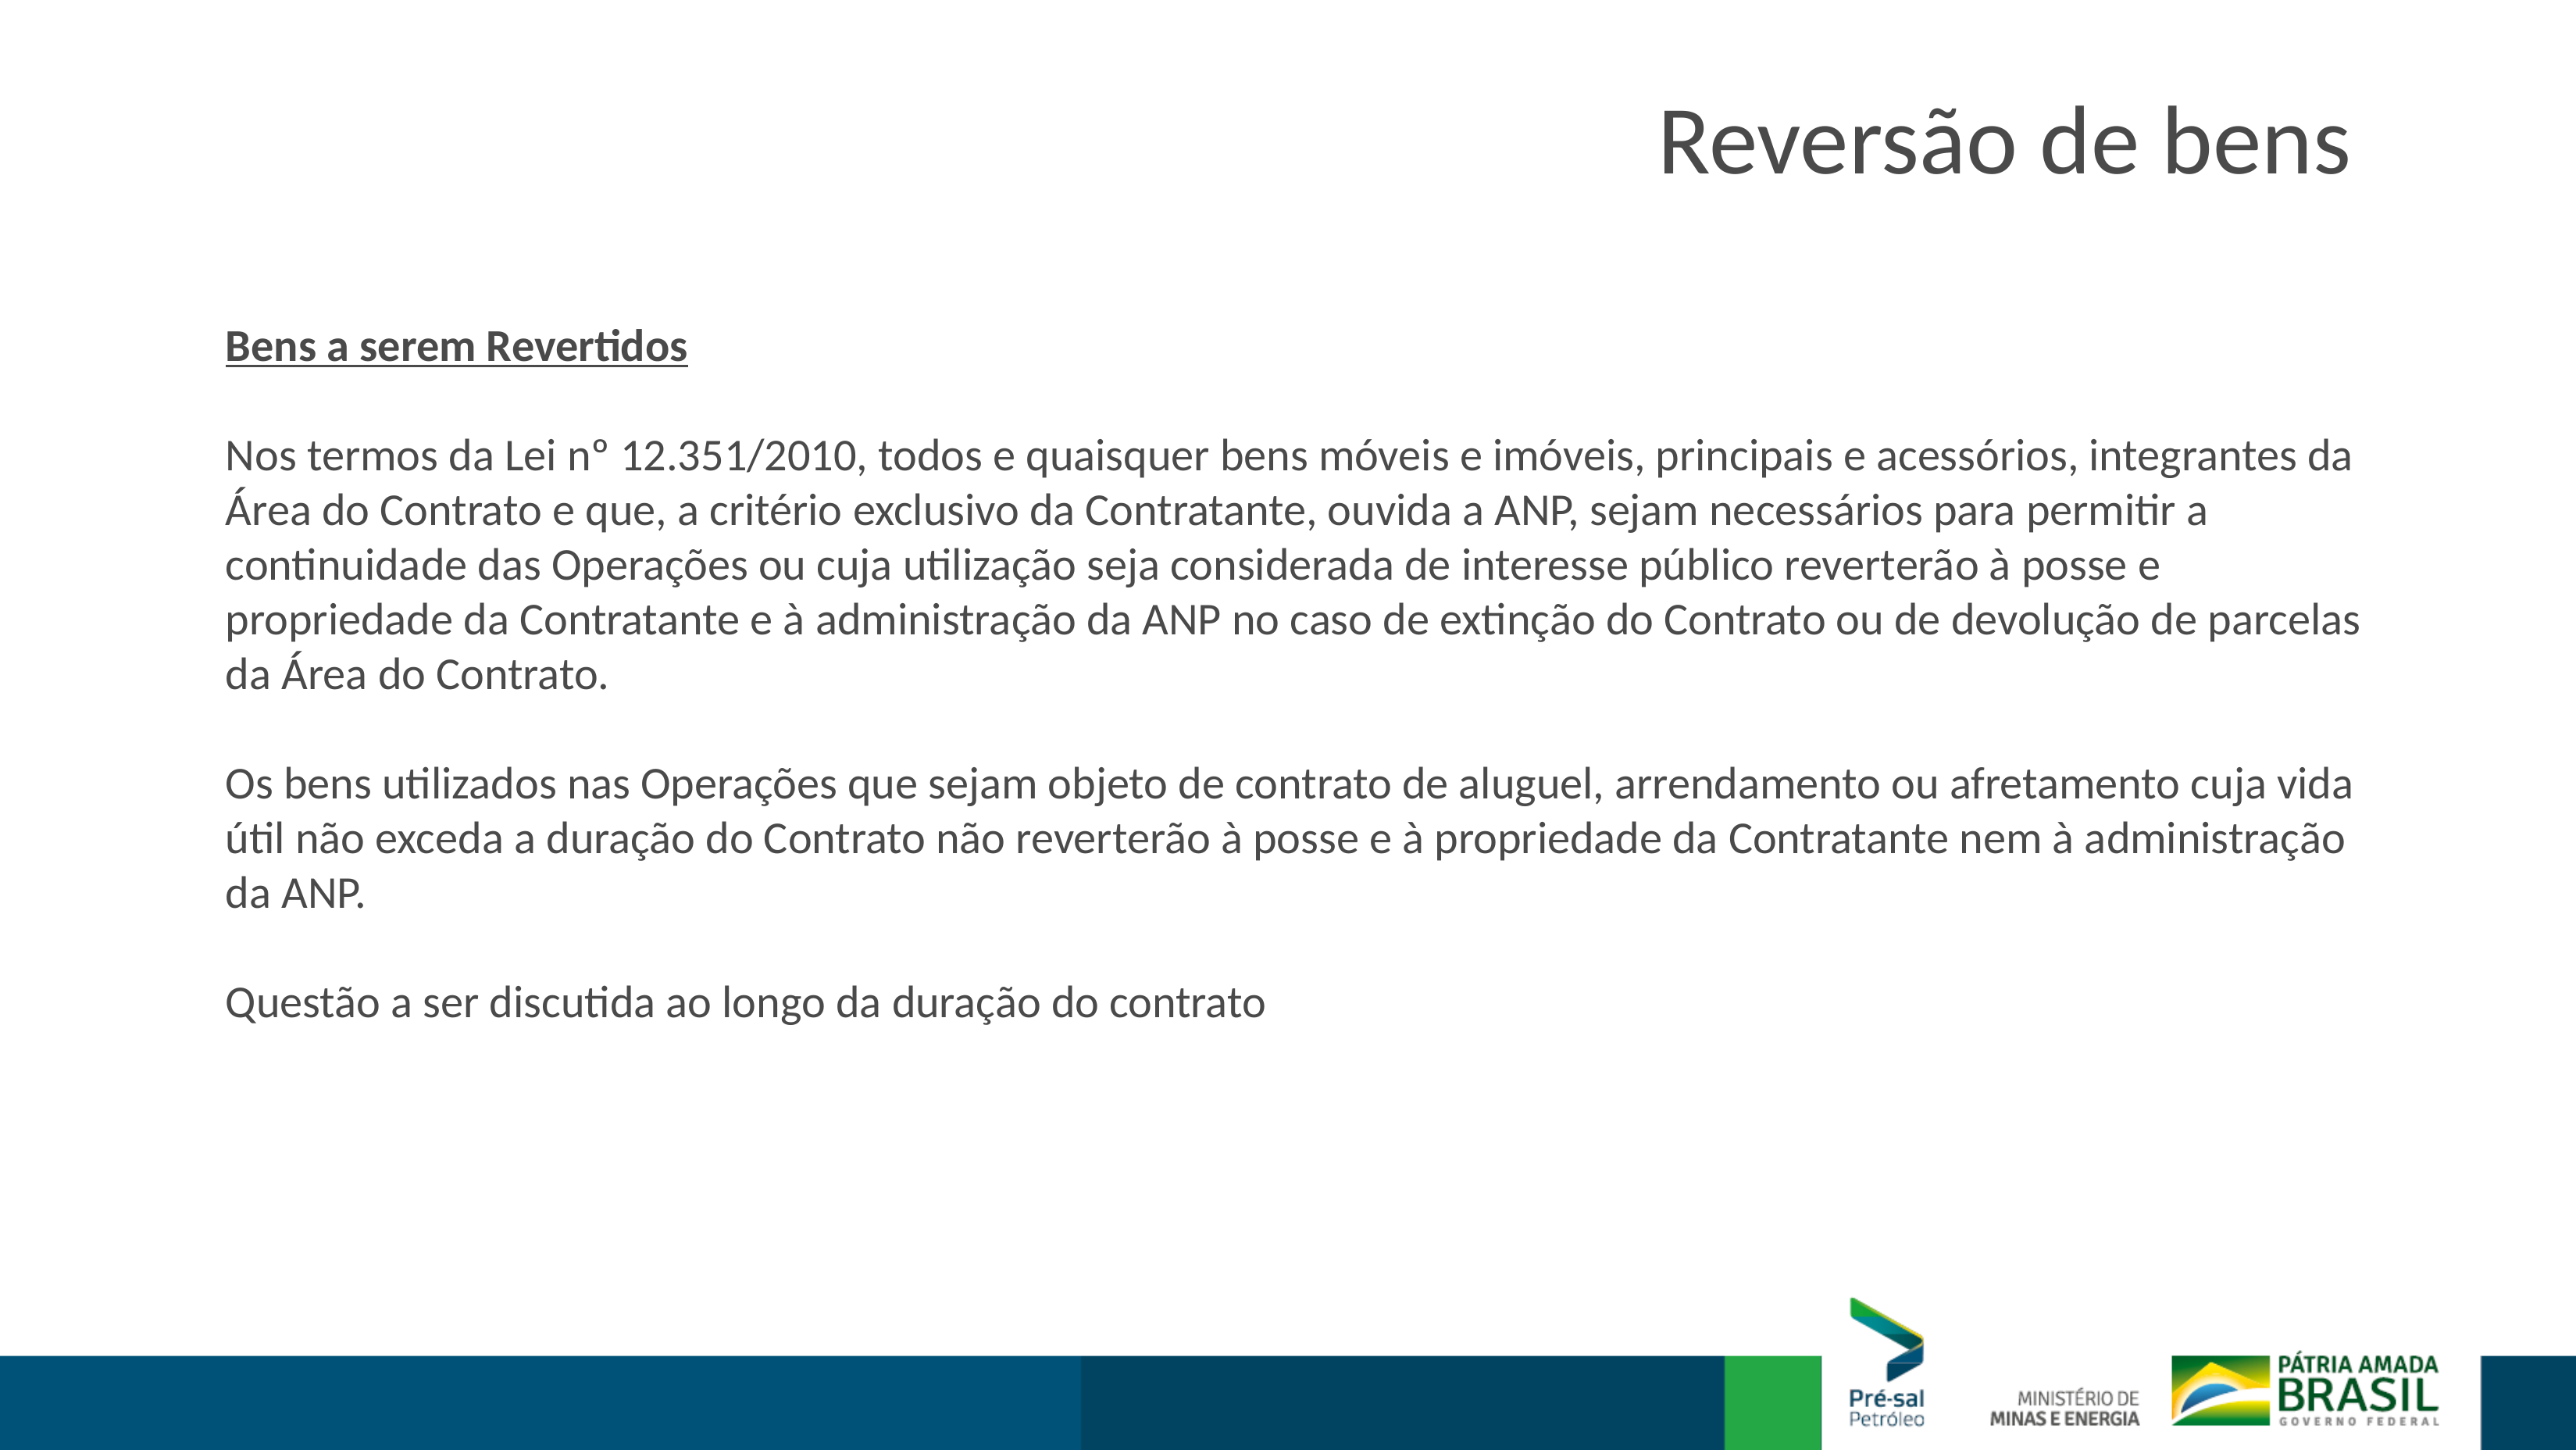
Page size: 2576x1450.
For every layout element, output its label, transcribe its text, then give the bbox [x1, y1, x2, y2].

text_box Bens a serem Revertidos Nos termos da Lei nº 12.351/2010, todos e quaisquer bens móveis e imóveis, principais e acessórios, integrantes da Área do Contrato e que, a critério exclusivo da Contratante, ouvida a ANP, sejam necessários para permitir a continuidade das Operações ou cuja utilização seja considerada de interesse público reverterão à posse e propriedade da Contratante e à administração da ANP no caso de extinção do Contrato ou de devolução de parcelas da Área do Contrato. Os bens utilizados nas Operações que sejam objeto de contrato de aluguel, arrendamento ou afretamento cuja vida útil não exceda a duração do Contrato não reverterão à posse e à propriedade da Contratante nem à administração da ANP. Questão a ser discutida ao longo da duração do contrato [213, 255, 2392, 1041]
text_box Reversão de bens [1643, 70, 2367, 201]
